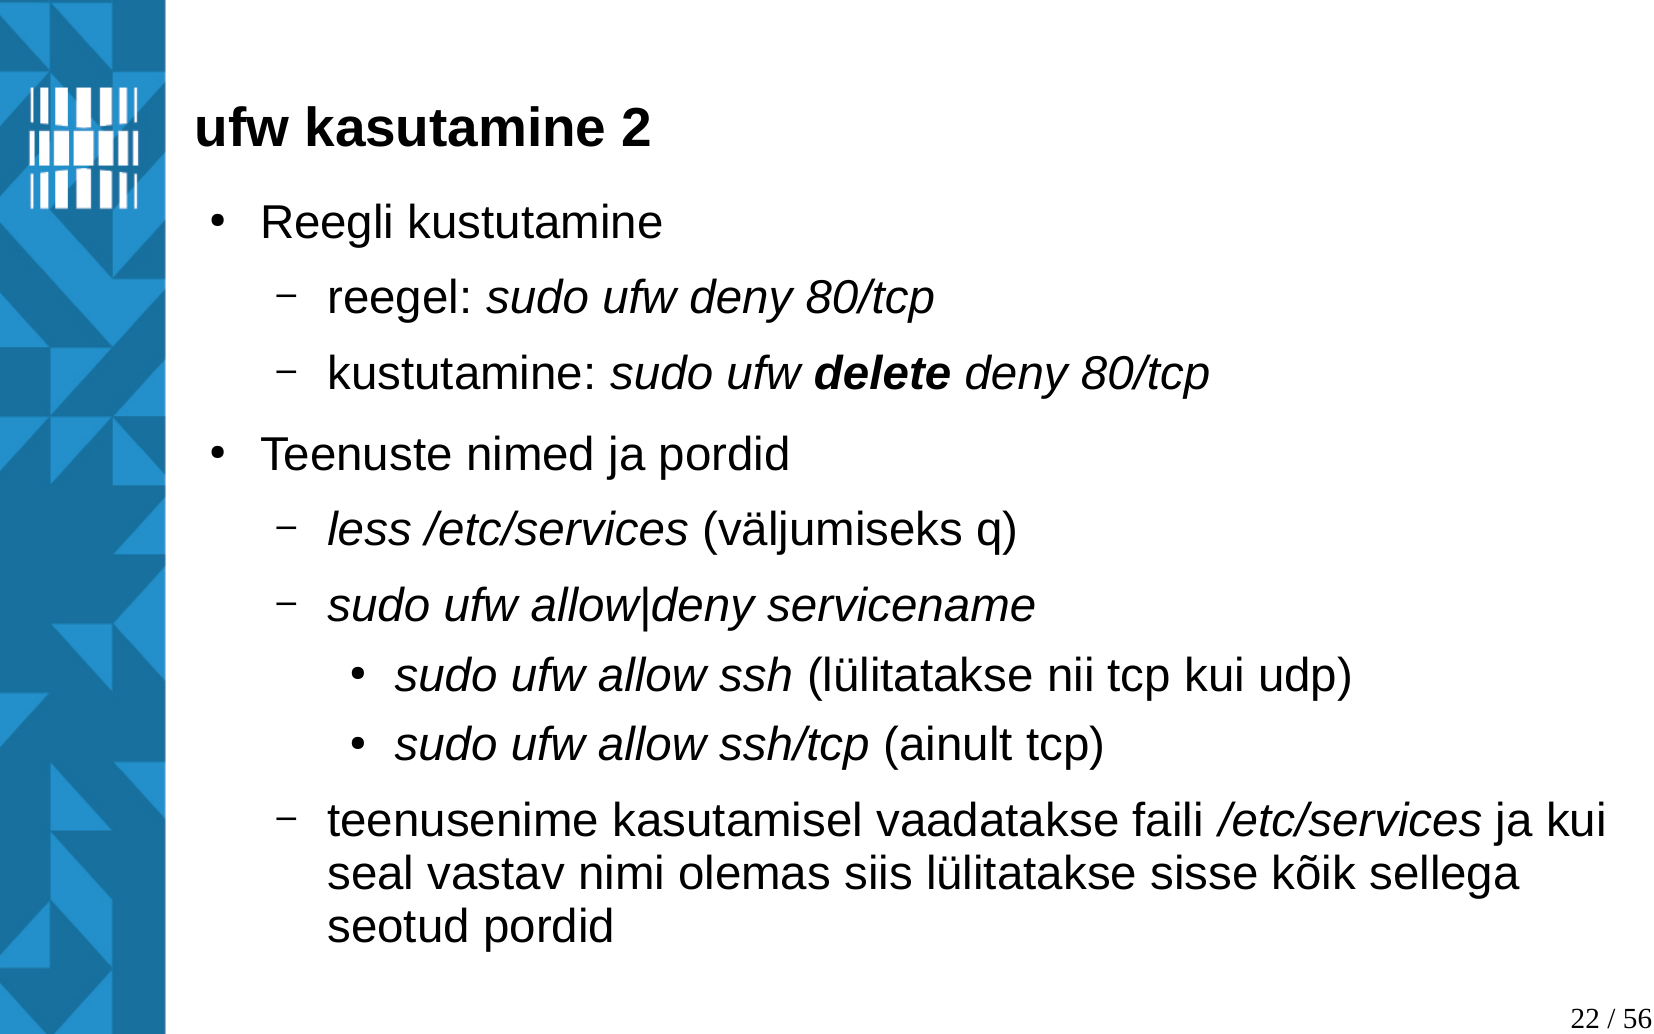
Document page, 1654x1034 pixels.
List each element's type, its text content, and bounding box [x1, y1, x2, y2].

title ufw kasutamine 2 [194, 41, 1654, 214]
list Reegli kustutamine reegel: sudo ufw deny 80/tcp kustutamine: sudo ufw delete deny 80/tcp Teenuste nimed ja pordid less /etc/services (väljumiseks q) sudo ufw allow|deny servicename sudo ufw allow ssh (lülitatakse nii tcp kui udp) sudo ufw allow ssh/tcp (ainult tcp) teenusenime kasutamisel vaadatakse faili /etc/services ja kui seal vastav nimi olemas siis lülitatakse sisse kõik sellega seotud pordid [192, 195, 1648, 963]
